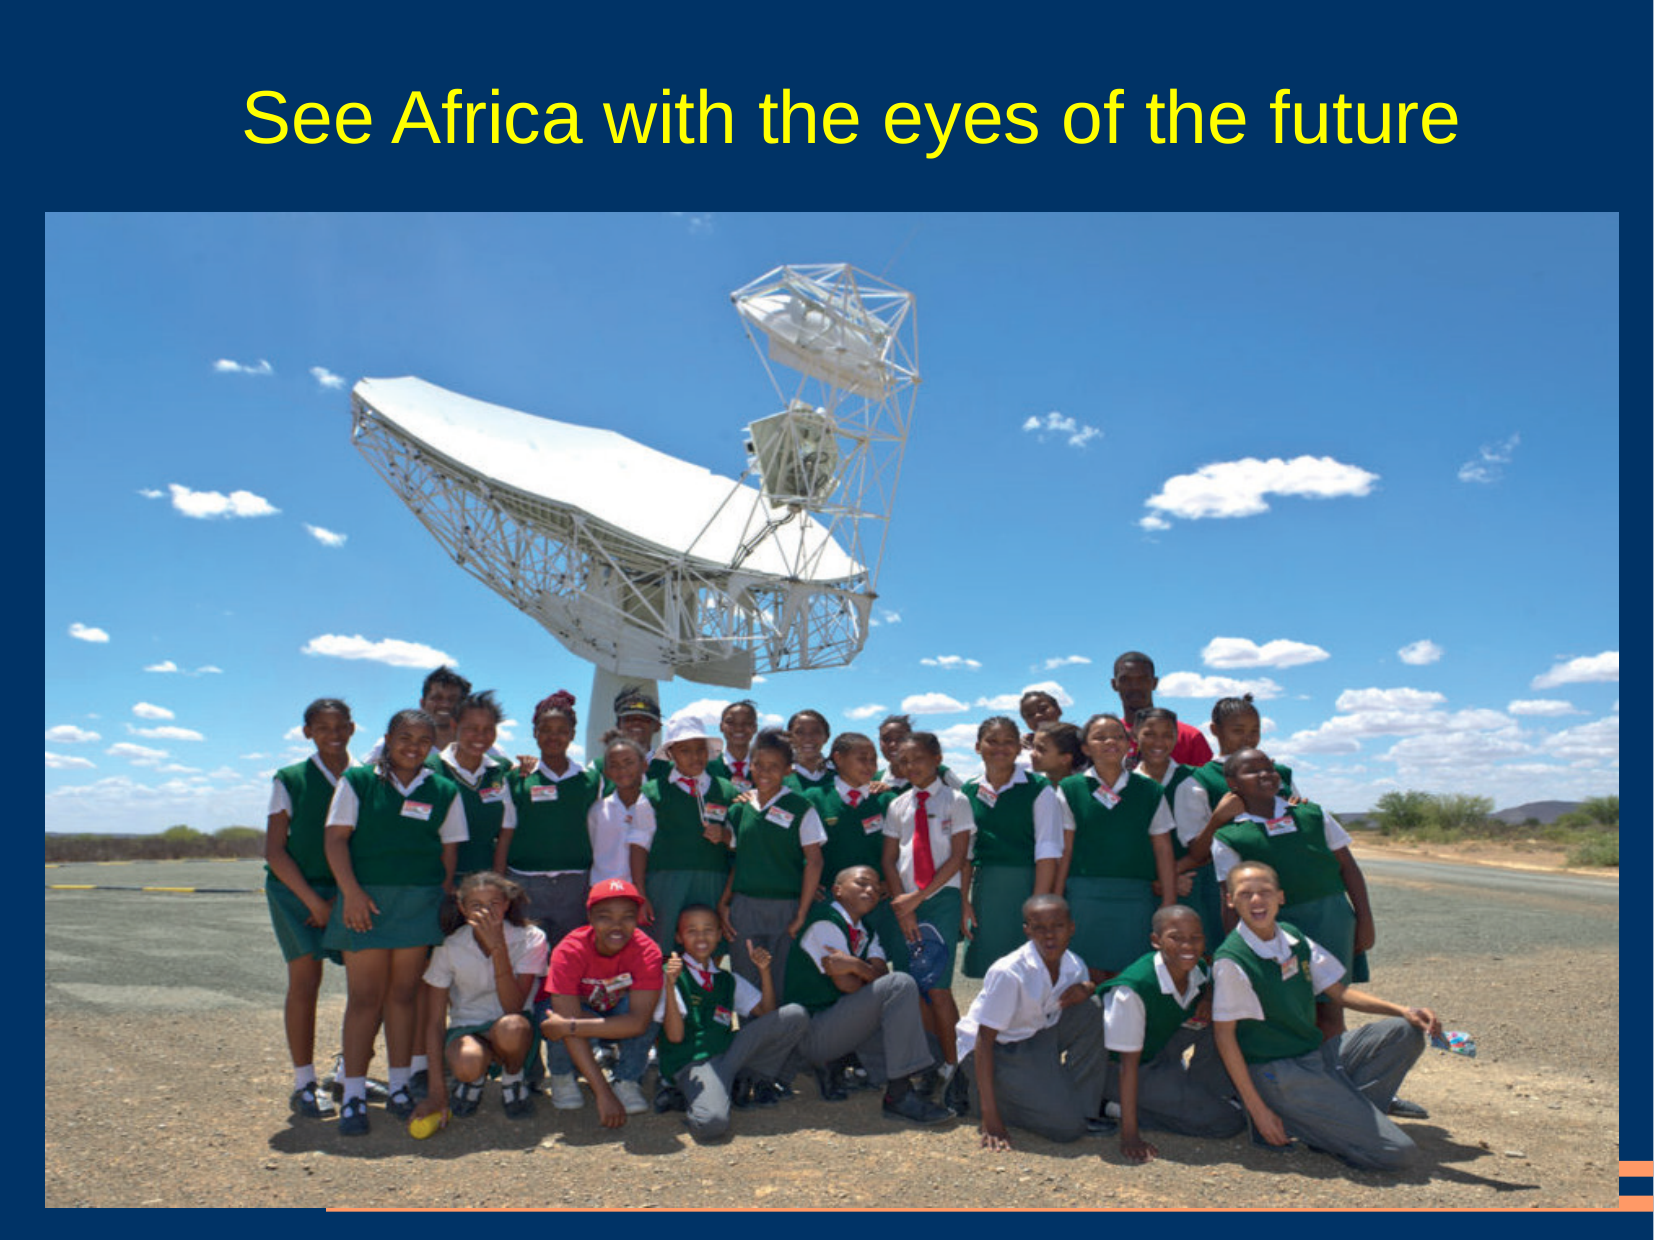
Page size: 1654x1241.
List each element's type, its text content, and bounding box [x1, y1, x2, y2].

picture [45, 212, 1619, 1208]
title See Africa with the eyes of the future [216, 46, 1489, 189]
